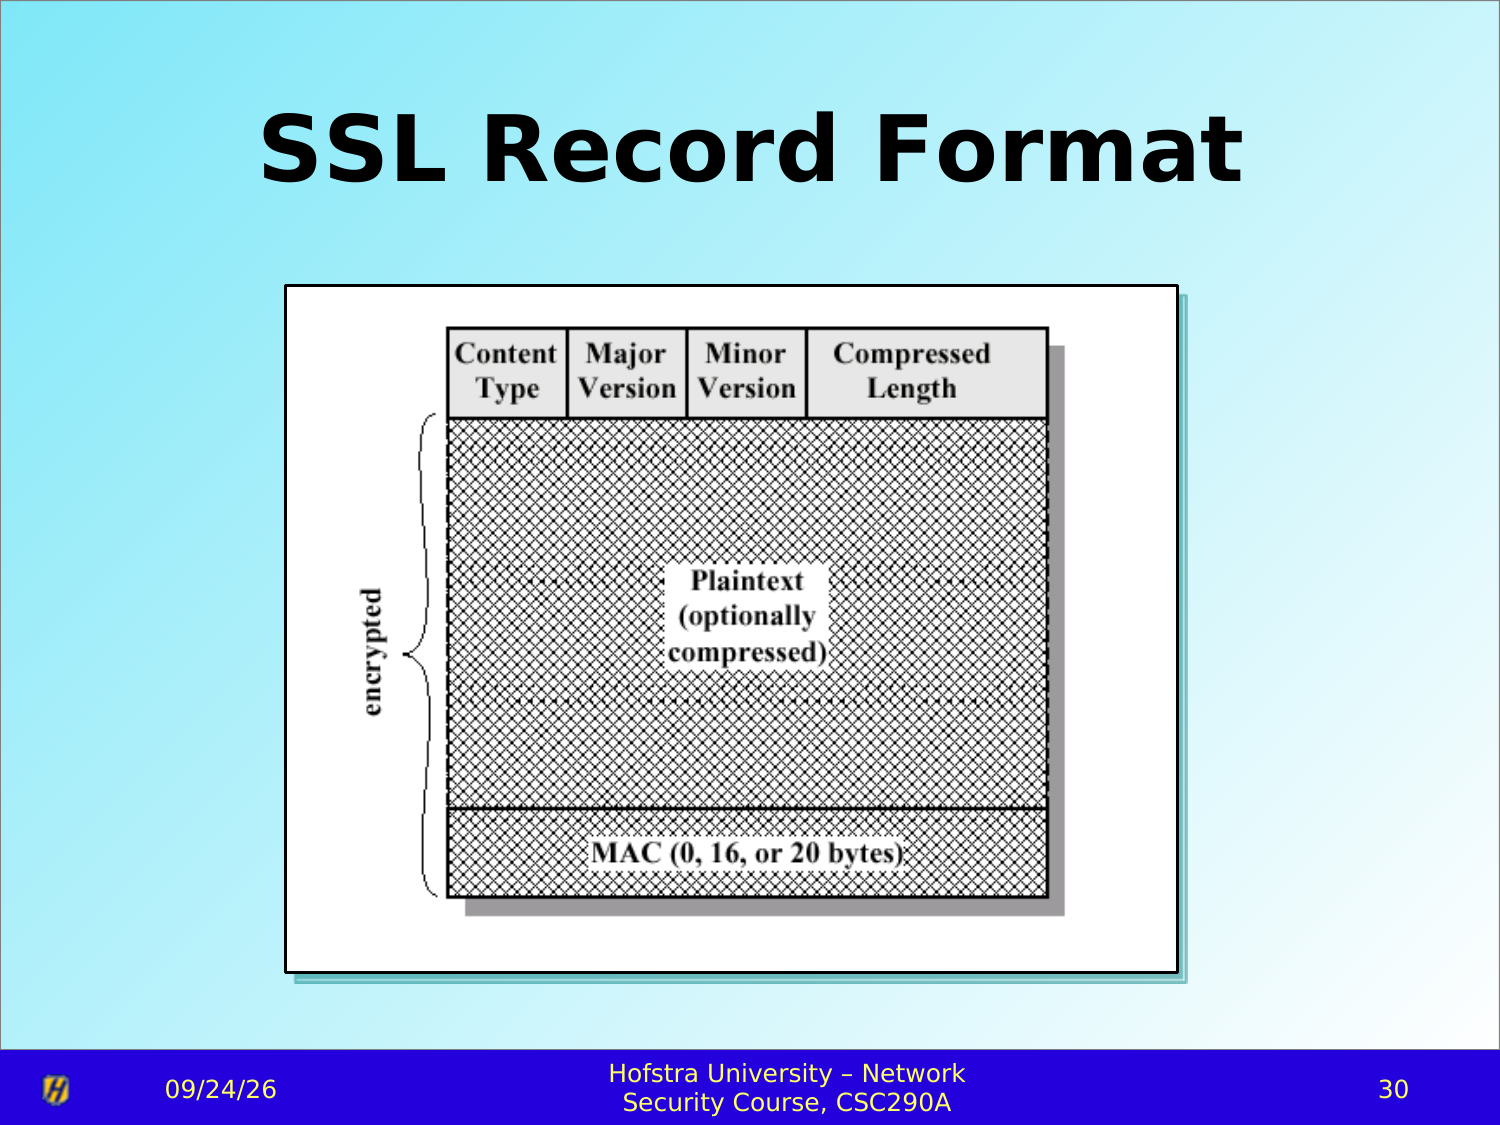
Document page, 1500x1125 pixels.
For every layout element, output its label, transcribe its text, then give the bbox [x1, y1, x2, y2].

picture [37, 1072, 76, 1110]
title SSL Record Format [112, 85, 1391, 212]
picture [287, 287, 1176, 972]
